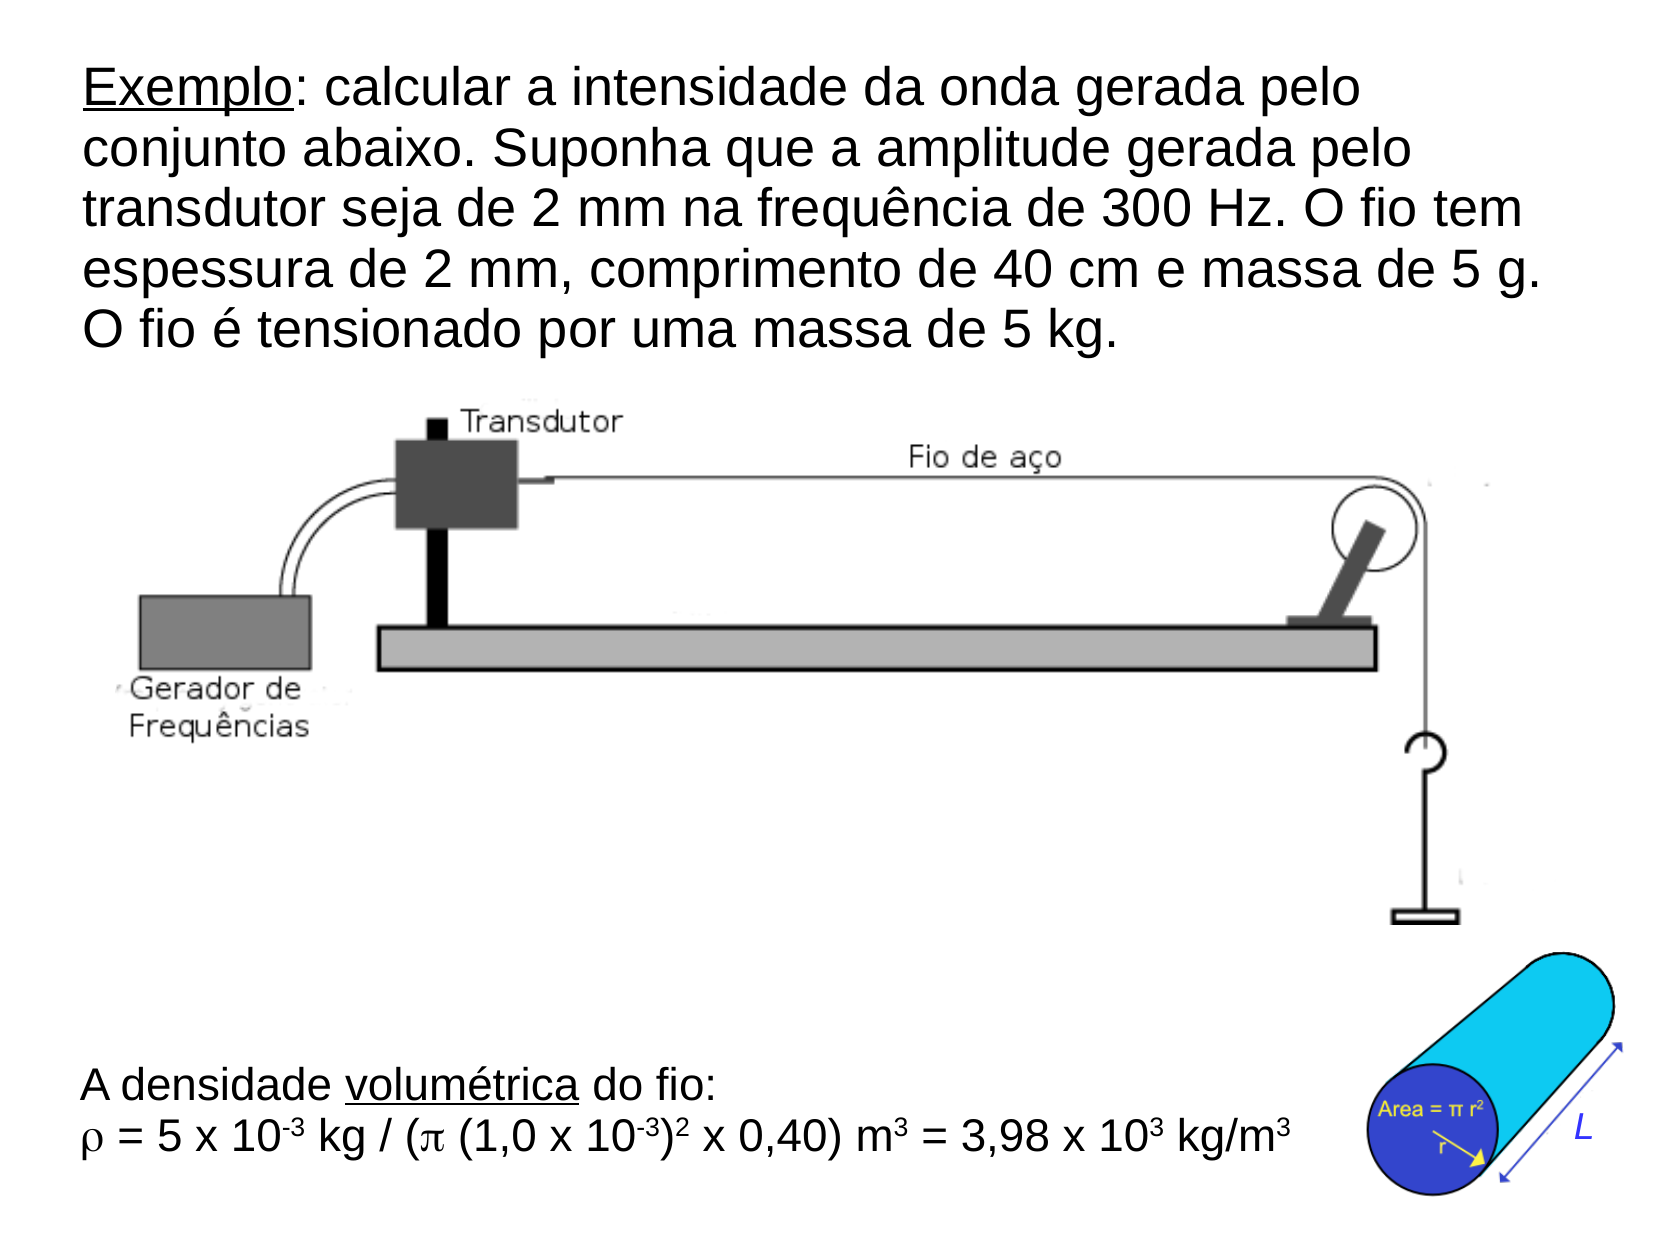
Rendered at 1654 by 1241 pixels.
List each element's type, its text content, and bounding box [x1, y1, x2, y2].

text_box L [1559, 1098, 1610, 1156]
subtitle Exemplo: calcular a intensidade da onda gerada pelo conjunto abaixo. Suponha que a amplitude gerada pelo transdutor seja de 2 mm na frequência de 300 Hz. O fio tem espessura de 2 mm, comprimento de 40 cm e massa de 5 g. O fio é tensionado por uma massa de 5 kg. [82, 49, 1571, 367]
text_box A densidade volumétrica do fio: r = 5 x 10-3 kg / (p (1,0 x 10-3)2 x 0,40) m3 = 3,98 x 103 kg/m3 [64, 1051, 1306, 1178]
picture [1358, 950, 1630, 1200]
picture [115, 395, 1574, 925]
